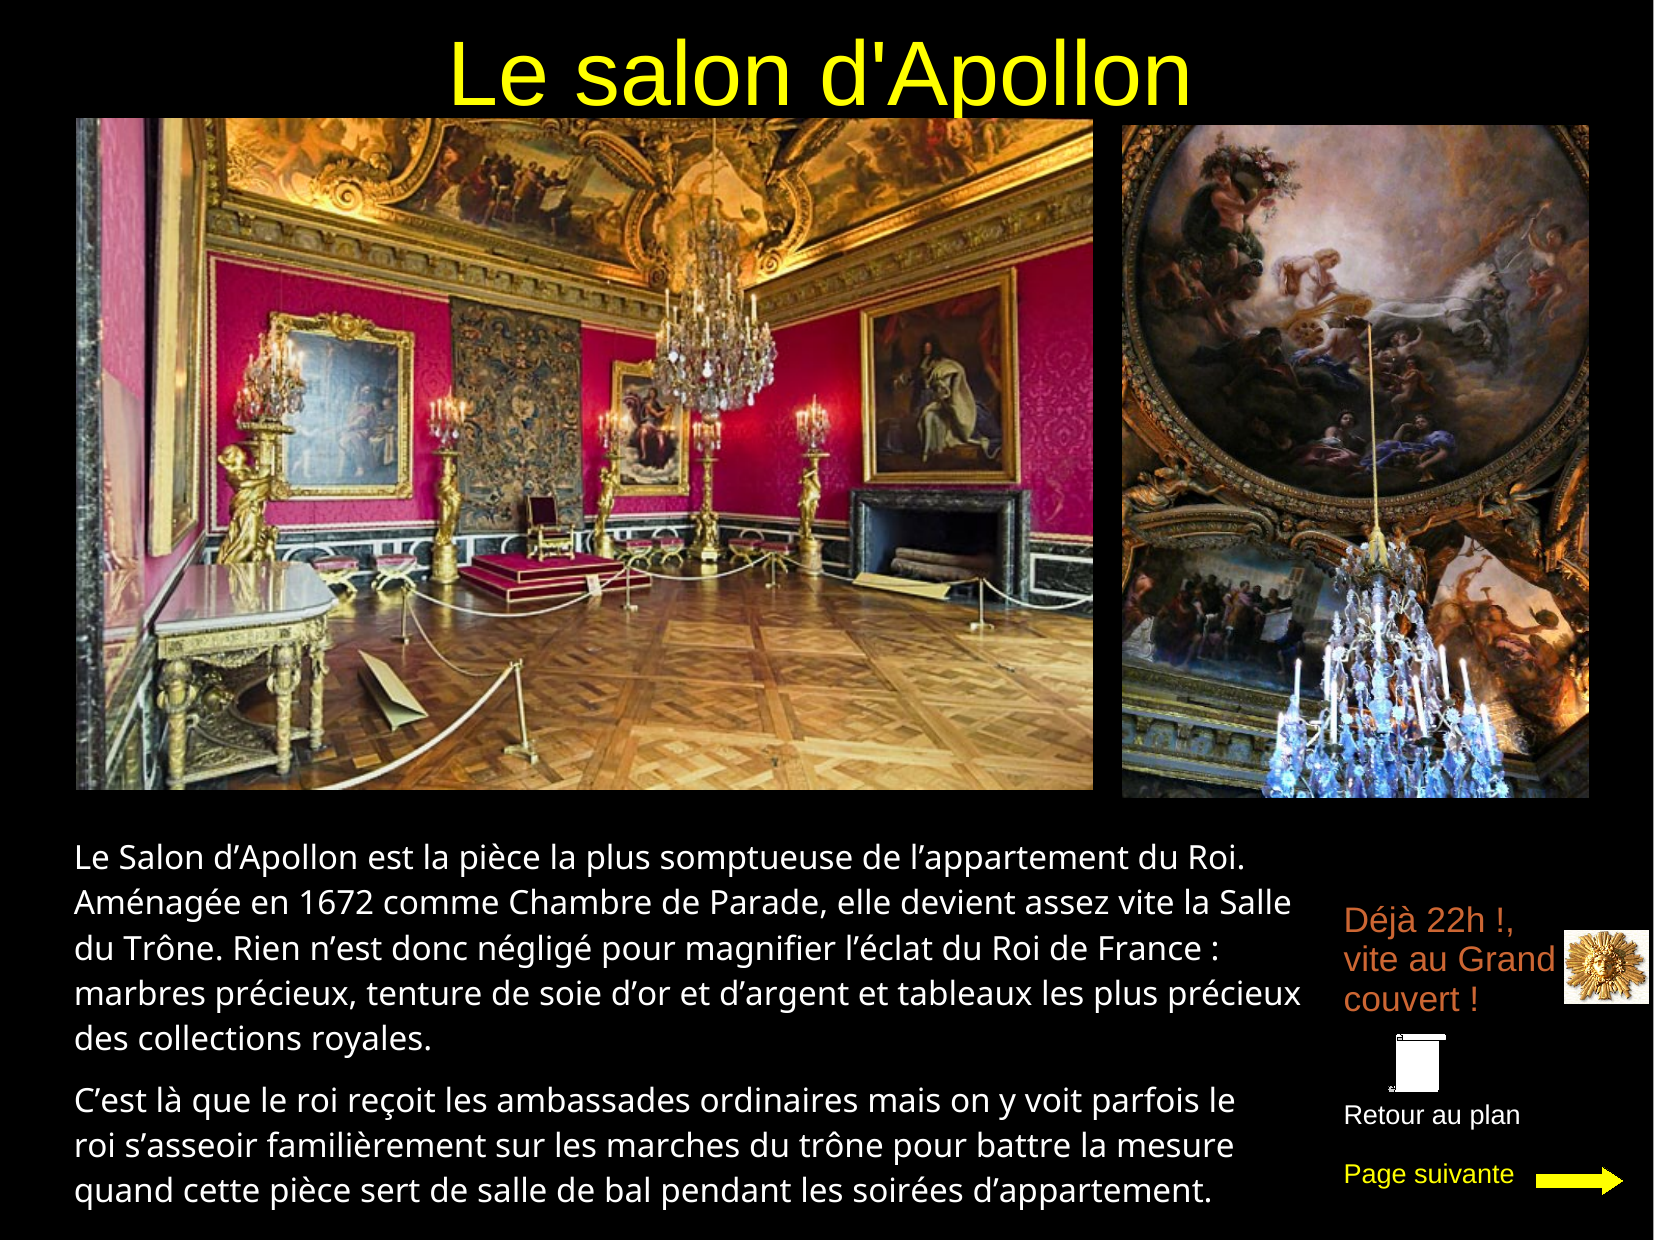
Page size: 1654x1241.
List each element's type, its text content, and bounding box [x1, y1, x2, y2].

picture [1122, 125, 1589, 798]
title Le salon d'Apollon [76, 0, 1565, 148]
text_box C’est là que le roi reçoit les ambassades ordinaires mais on y voit parfois le roi s’asseoir familièrement sur les marches du trône pour battre la mesure quand cette pièce sert de salle de bal pendant les soirées d’appartement. [59, 1069, 1300, 1223]
text_box Retour au plan [1328, 1092, 1625, 1138]
text_box [1536, 1165, 1625, 1196]
text_box Le Salon d’Apollon est la pièce la plus somptueuse de l’appartement du Roi. Aménagée en 1672 comme Chambre de Parade, elle devient assez vite la Salle du Trône. Rien n’est donc négligé pour magnifier l’éclat du Roi de France : marbres précieux, tenture de soie d’or et d’argent et tableaux les plus précieux des collections royales. [59, 826, 1359, 1120]
text_box [1387, 1033, 1447, 1093]
picture [76, 118, 1093, 790]
picture [1564, 930, 1649, 1004]
text_box Déjà 22h !, vite au Grand couvert ! [1328, 892, 1595, 1026]
text_box Page suivante [1328, 1151, 1536, 1197]
